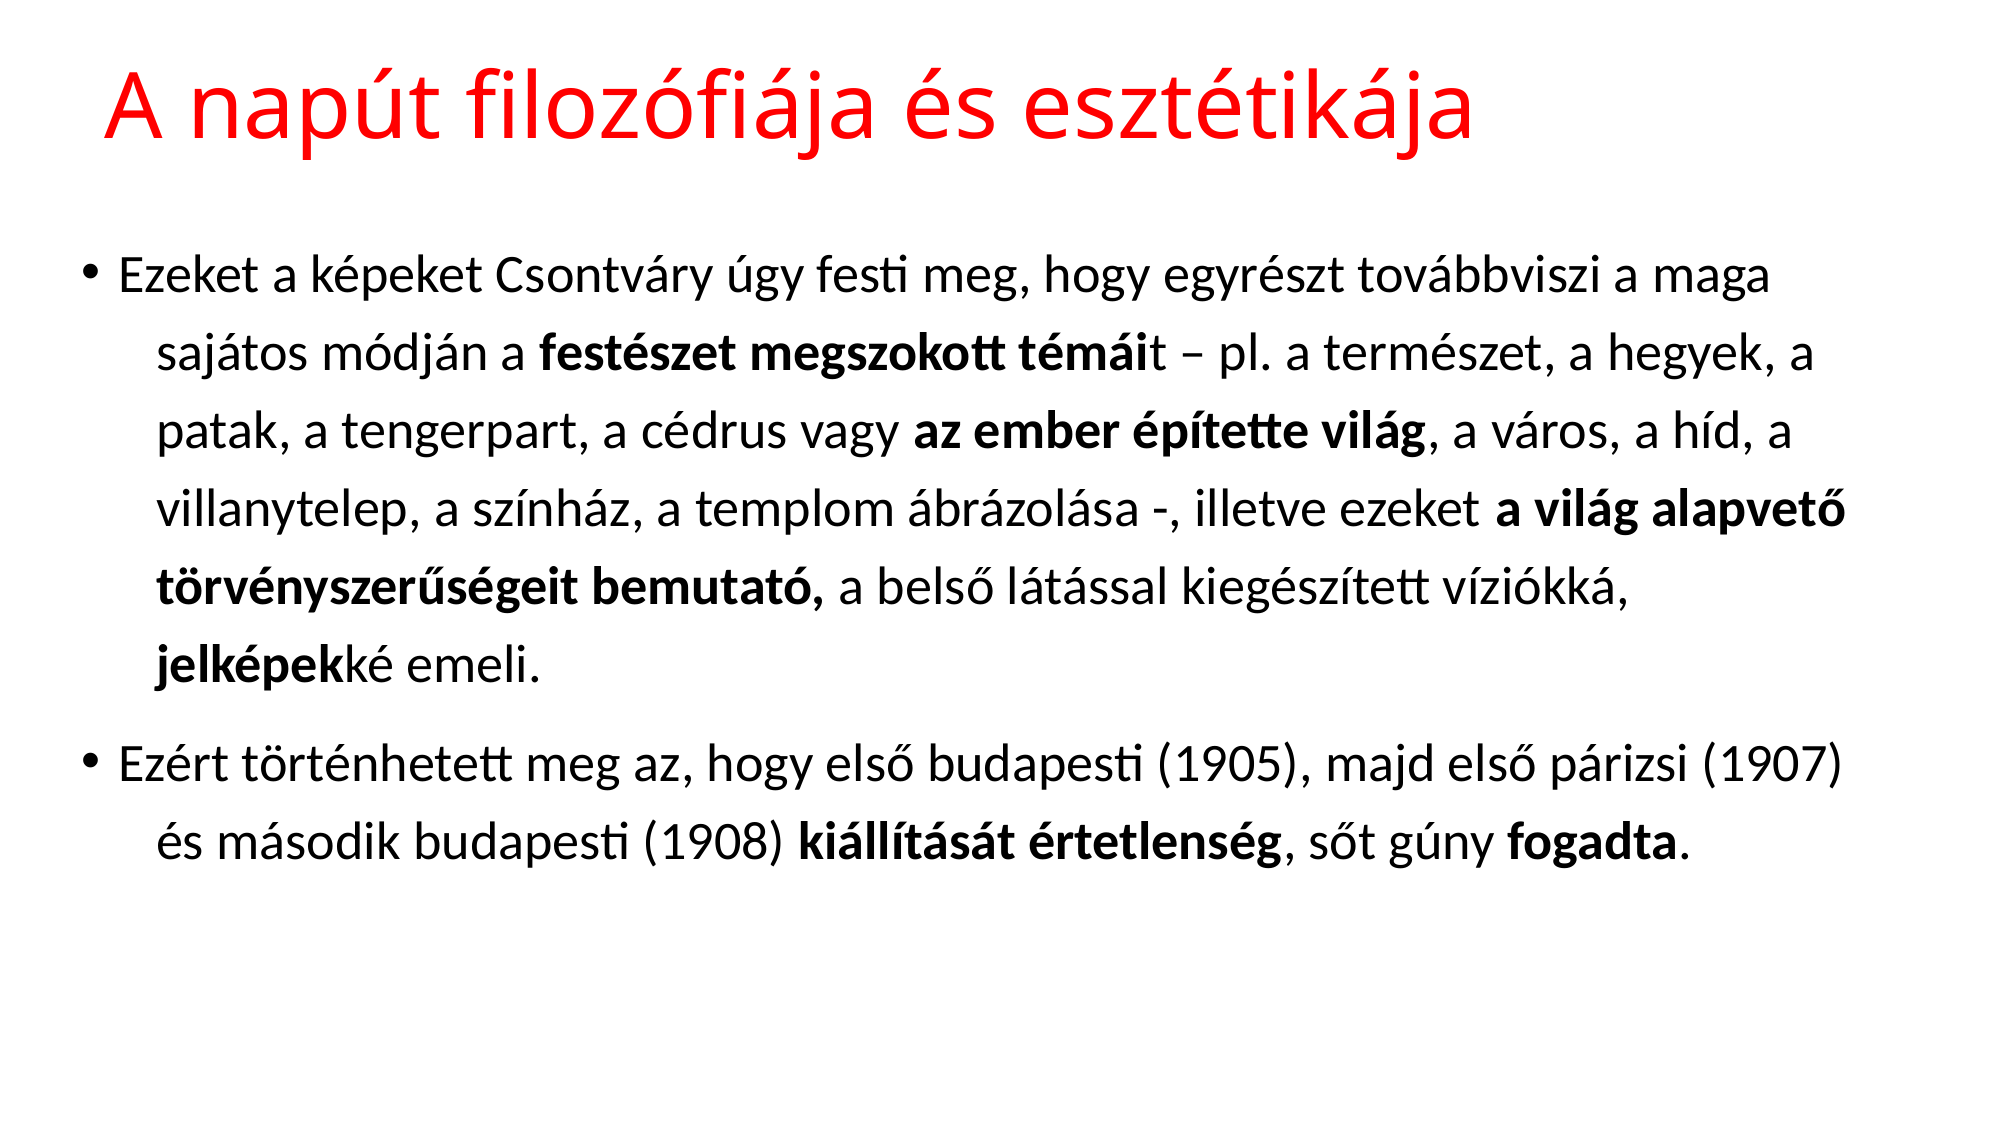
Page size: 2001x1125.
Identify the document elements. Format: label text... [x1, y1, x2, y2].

title A napút filozófiája és esztétikája [89, 0, 1815, 217]
list Ezeket a képeket Csontváry úgy festi meg, hogy egyrészt továbbviszi a maga sajátos módján a festészet megszokott témáit – pl. a természet, a hegyek, a patak, a tengerpart, a cédrus vagy az ember építette világ, a város, a híd, a villanytelep, a színház, a templom ábrázolása -, illetve ezeket a világ alapvető törvényszerűségeit bemutató, a belső látással kiegészített víziókká, jelképekké emeli. Ezért történhetett meg az, hogy első budapesti (1905), majd első párizsi (1907) és második budapesti (1908) kiállítását értetlenség, sőt gúny fogadta. [65, 217, 1883, 1018]
